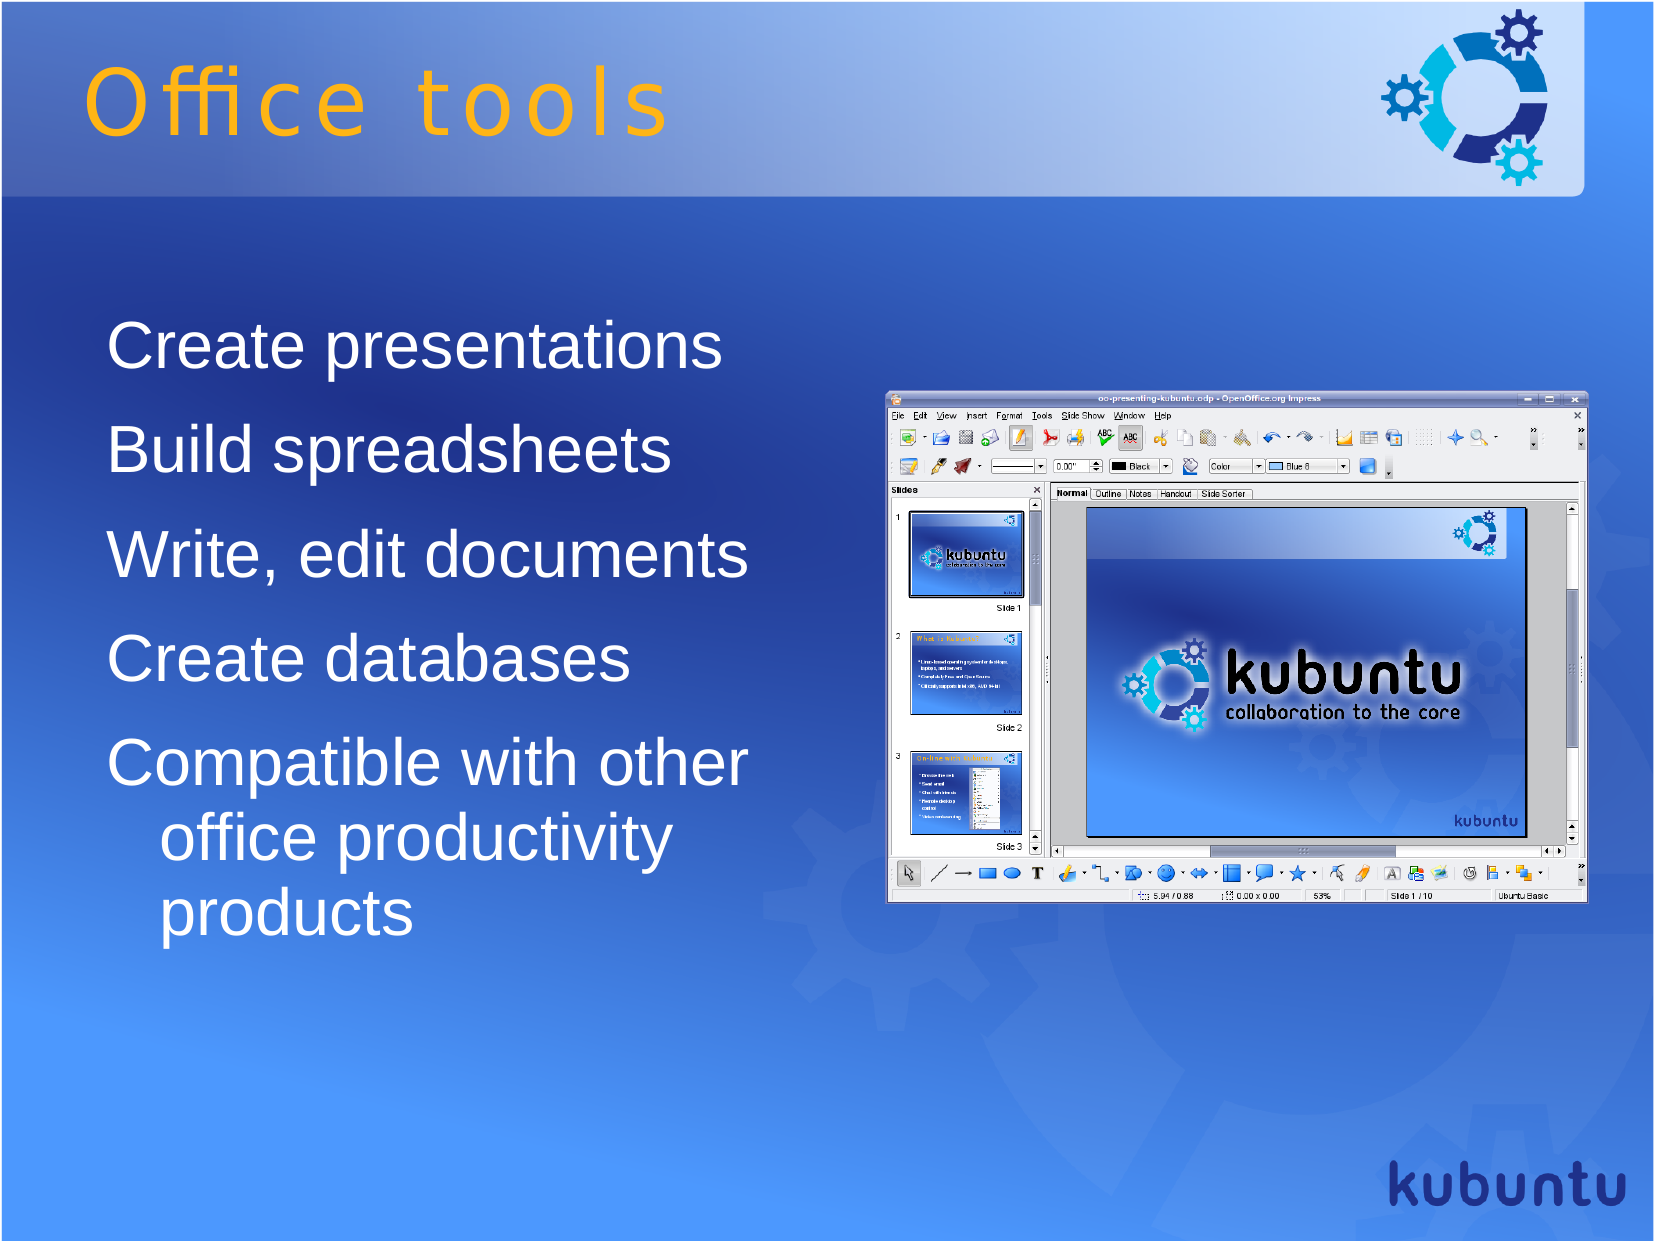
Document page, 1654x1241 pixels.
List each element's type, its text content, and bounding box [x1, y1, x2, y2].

picture [0, 0, 1654, 1241]
title Office tools [82, 0, 1654, 208]
list Create presentations Build spreadsheets Write, edit documents Create databases Compatible with other office productivity products [88, 308, 827, 1122]
